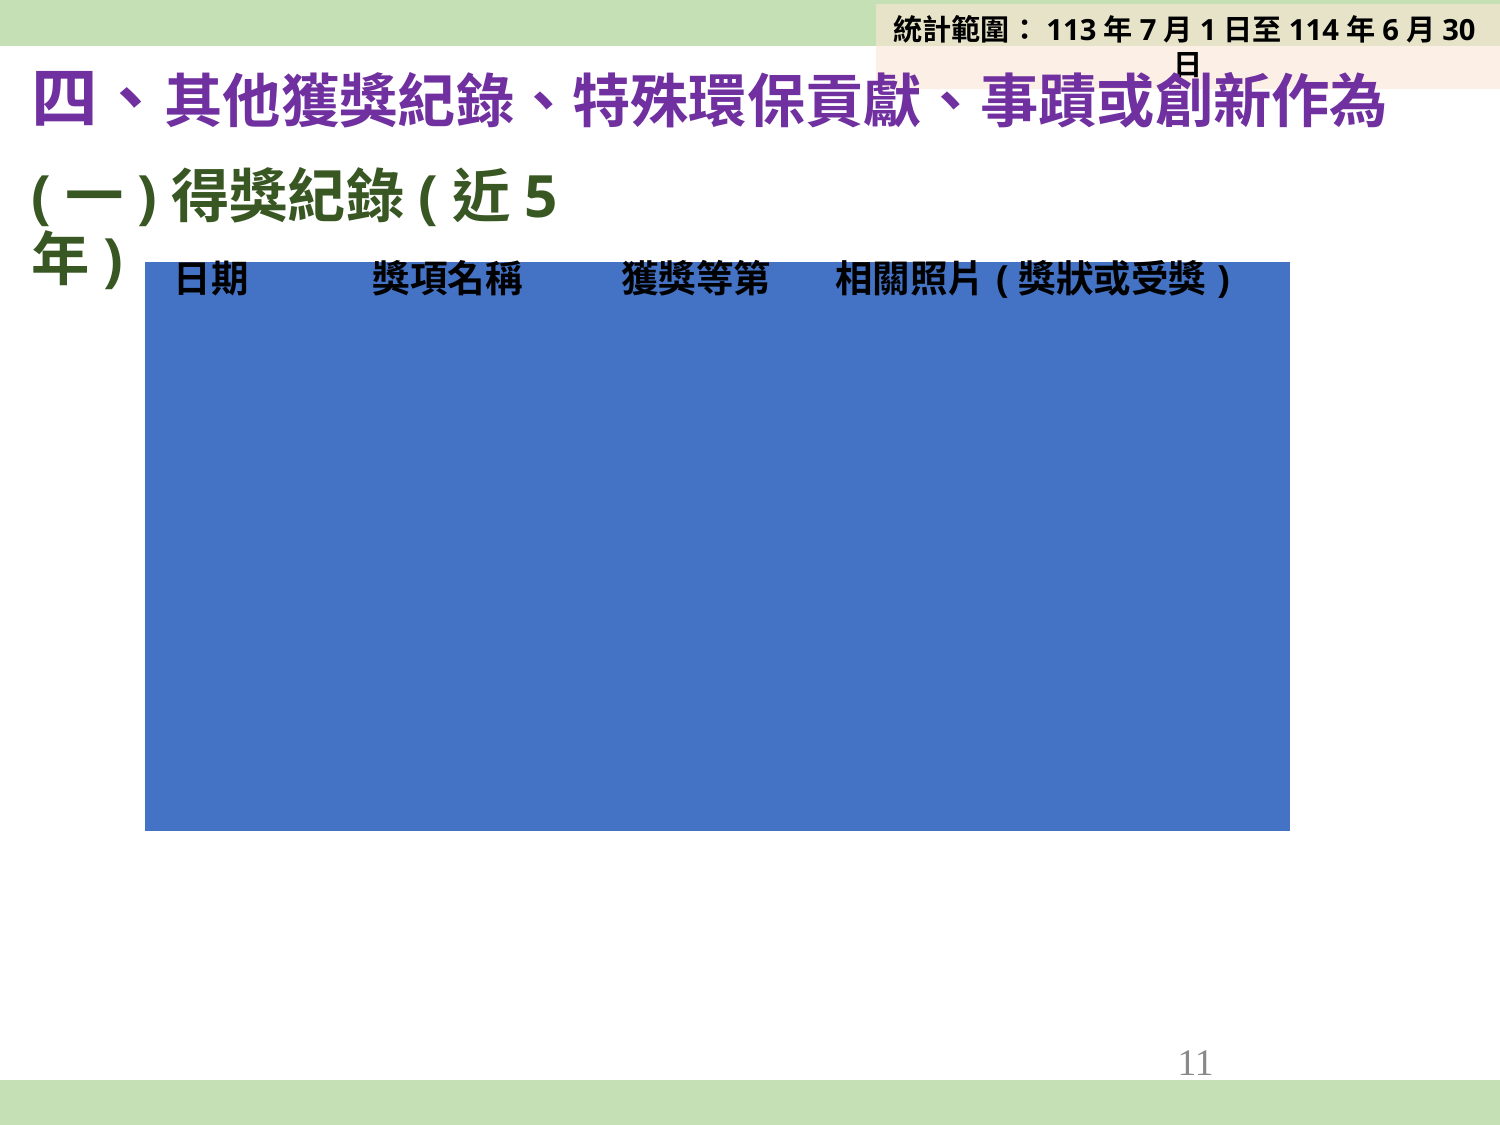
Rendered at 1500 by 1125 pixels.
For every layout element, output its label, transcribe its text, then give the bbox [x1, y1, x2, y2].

table_header 獲獎等第 [617, 262, 775, 326]
table_header 日期 [183, 279, 200, 288]
table_cell [617, 671, 775, 831]
table_header 日期 [145, 266, 277, 326]
text_box (一)得獎紀錄(近5年) [16, 159, 590, 266]
text_box 四、其他獲獎紀錄、特殊環保貢獻、事蹟或創新作為 [16, 57, 1500, 147]
table_cell [617, 486, 775, 671]
table_header 相關照片(獎狀或受獎) [775, 262, 1290, 326]
table_cell [277, 326, 617, 486]
table_cell [277, 486, 617, 671]
table_cell [145, 486, 277, 671]
table_cell [617, 326, 775, 486]
table_cell [775, 671, 1290, 831]
table_header 獎項名稱 [277, 262, 617, 326]
text_box [1162, 1030, 1500, 1091]
table_cell [277, 671, 617, 831]
table_cell [145, 671, 277, 831]
table_header 獲獎等第 [746, 262, 762, 271]
table_header 日期 [183, 267, 200, 275]
table_header 獎項名稱 [463, 282, 476, 290]
table_header 相關照片(獎狀或受獎) [1071, 262, 1079, 291]
table_cell [775, 486, 1290, 671]
table_cell [145, 326, 277, 486]
table_cell [775, 326, 1290, 486]
